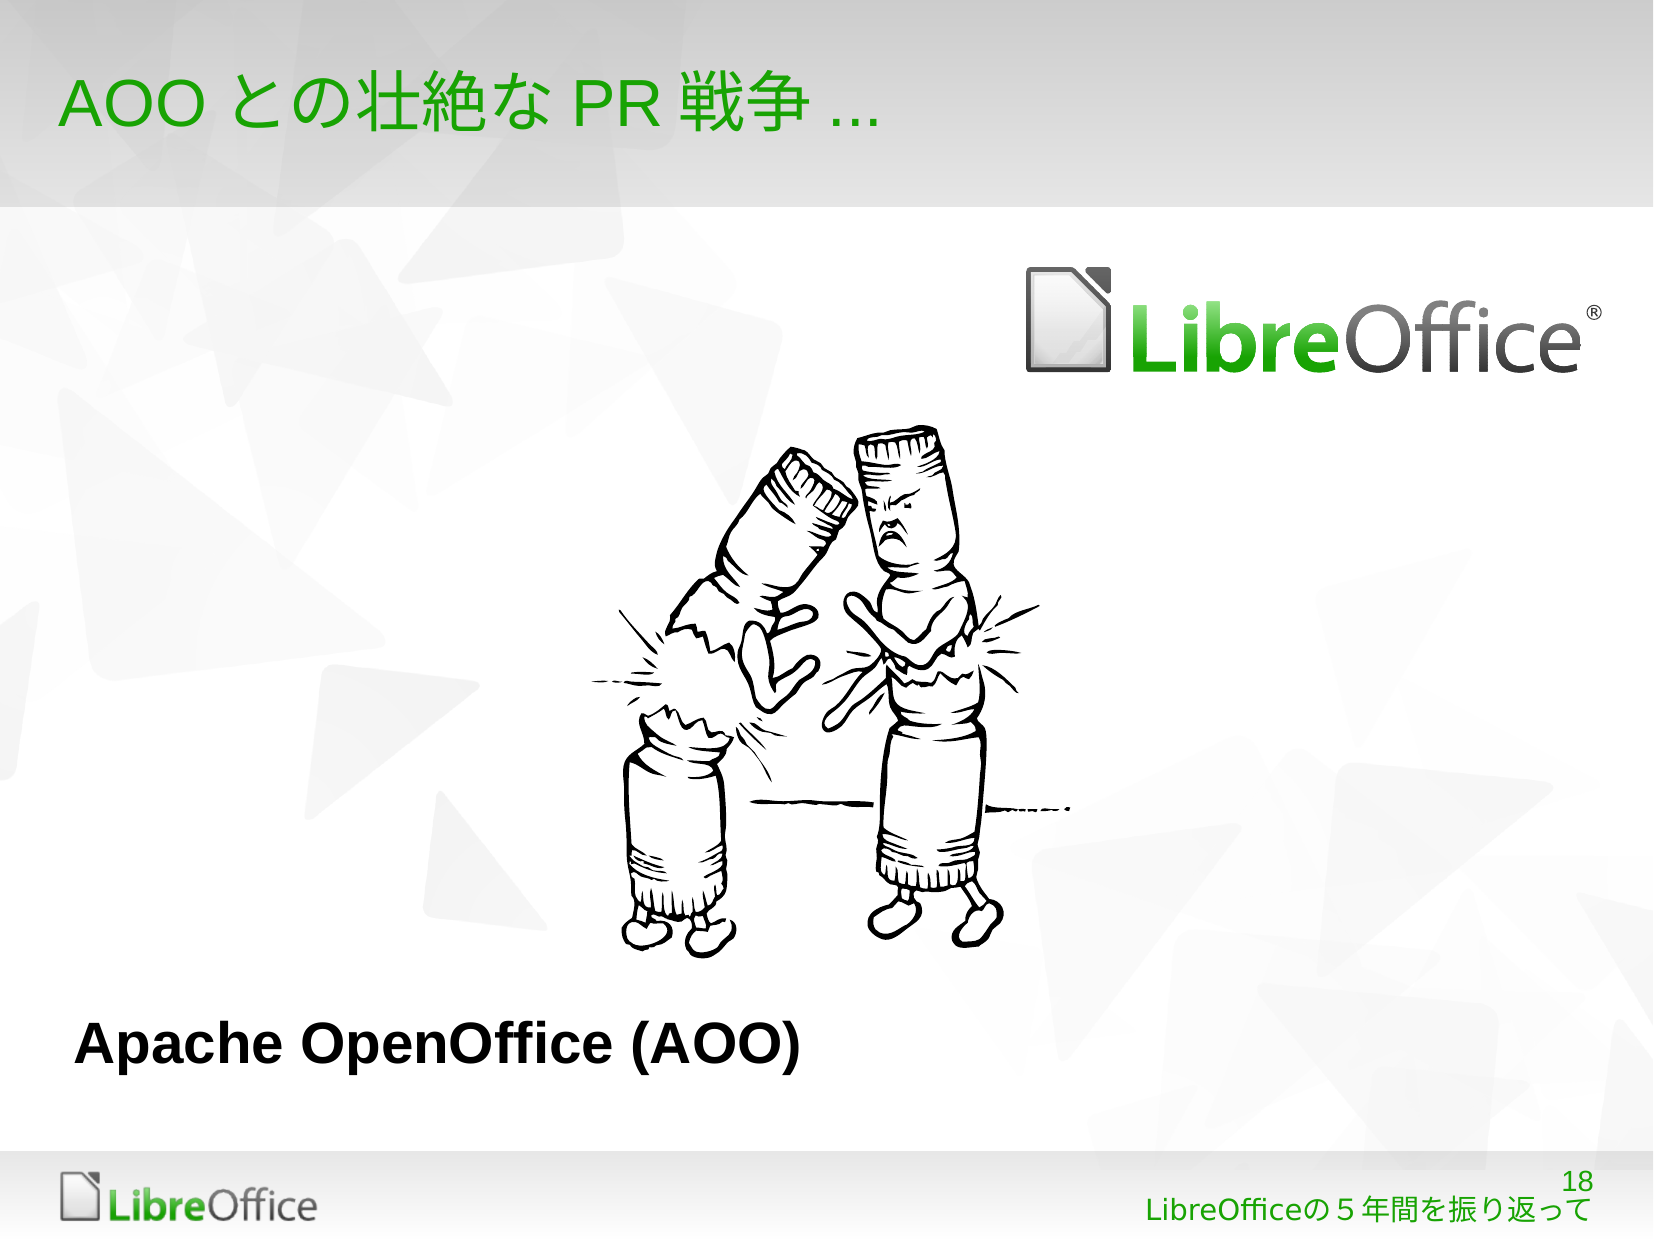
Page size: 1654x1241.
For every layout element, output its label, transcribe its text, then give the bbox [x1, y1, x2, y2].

text_box Apache OpenOffice (AOO) [59, 1003, 818, 1085]
picture [983, 224, 1625, 415]
picture [41, 1152, 337, 1241]
picture [0, 0, 1653, 1170]
title AOOとの壮絶なPR戦争... [58, 29, 1594, 178]
